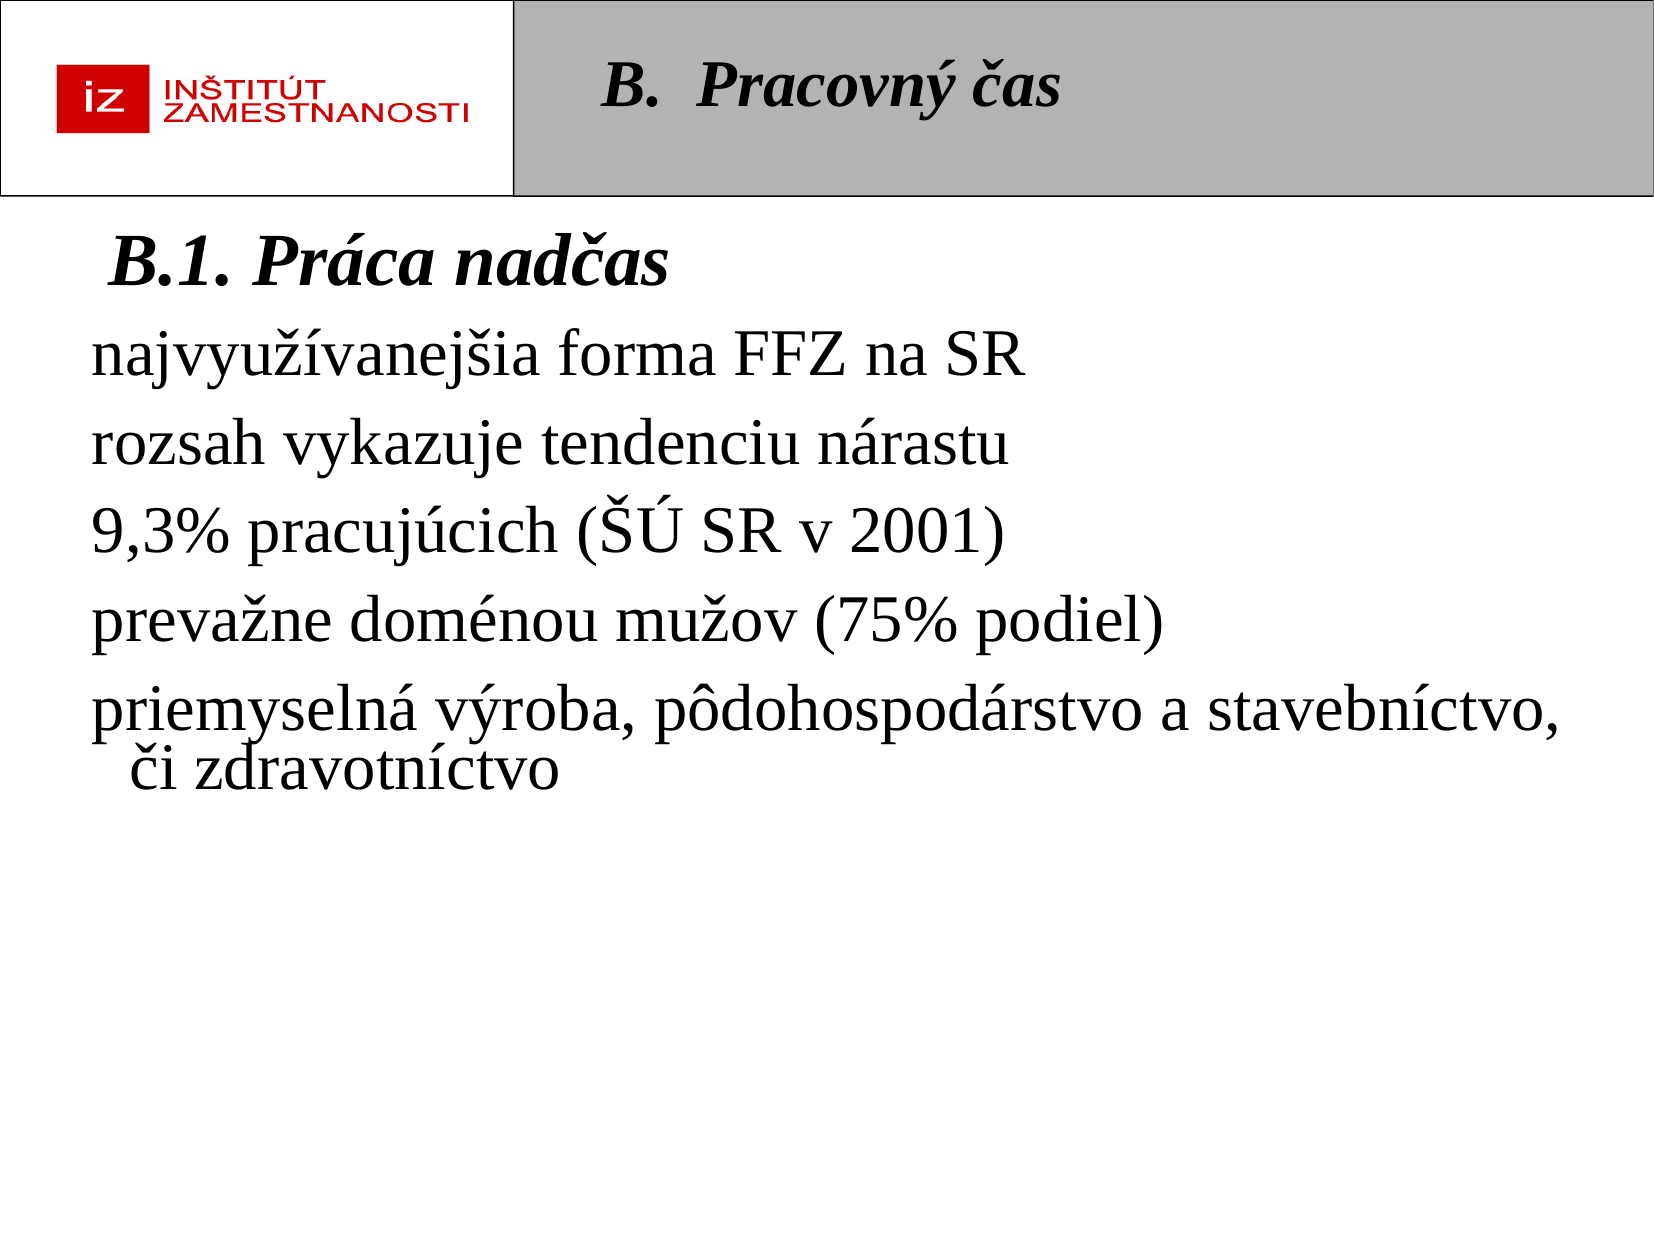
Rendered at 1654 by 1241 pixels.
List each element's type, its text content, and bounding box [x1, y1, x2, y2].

text_box B. Pracovný čas [584, 59, 1093, 134]
text_box [0, 0, 1654, 197]
picture [5, 5, 513, 190]
list B.1. Práca nadčas najvyužívanejšia forma FFZ na SR rozsah vykazuje tendenciu nárastu 9,3% pracujúcich (ŠÚ SR v 2001) prevažne doménou mužov (75% podiel) priemyselná výroba, pôdohospodárstvo a stavebníctvo, či zdravotníctvo [91, 231, 1565, 1152]
